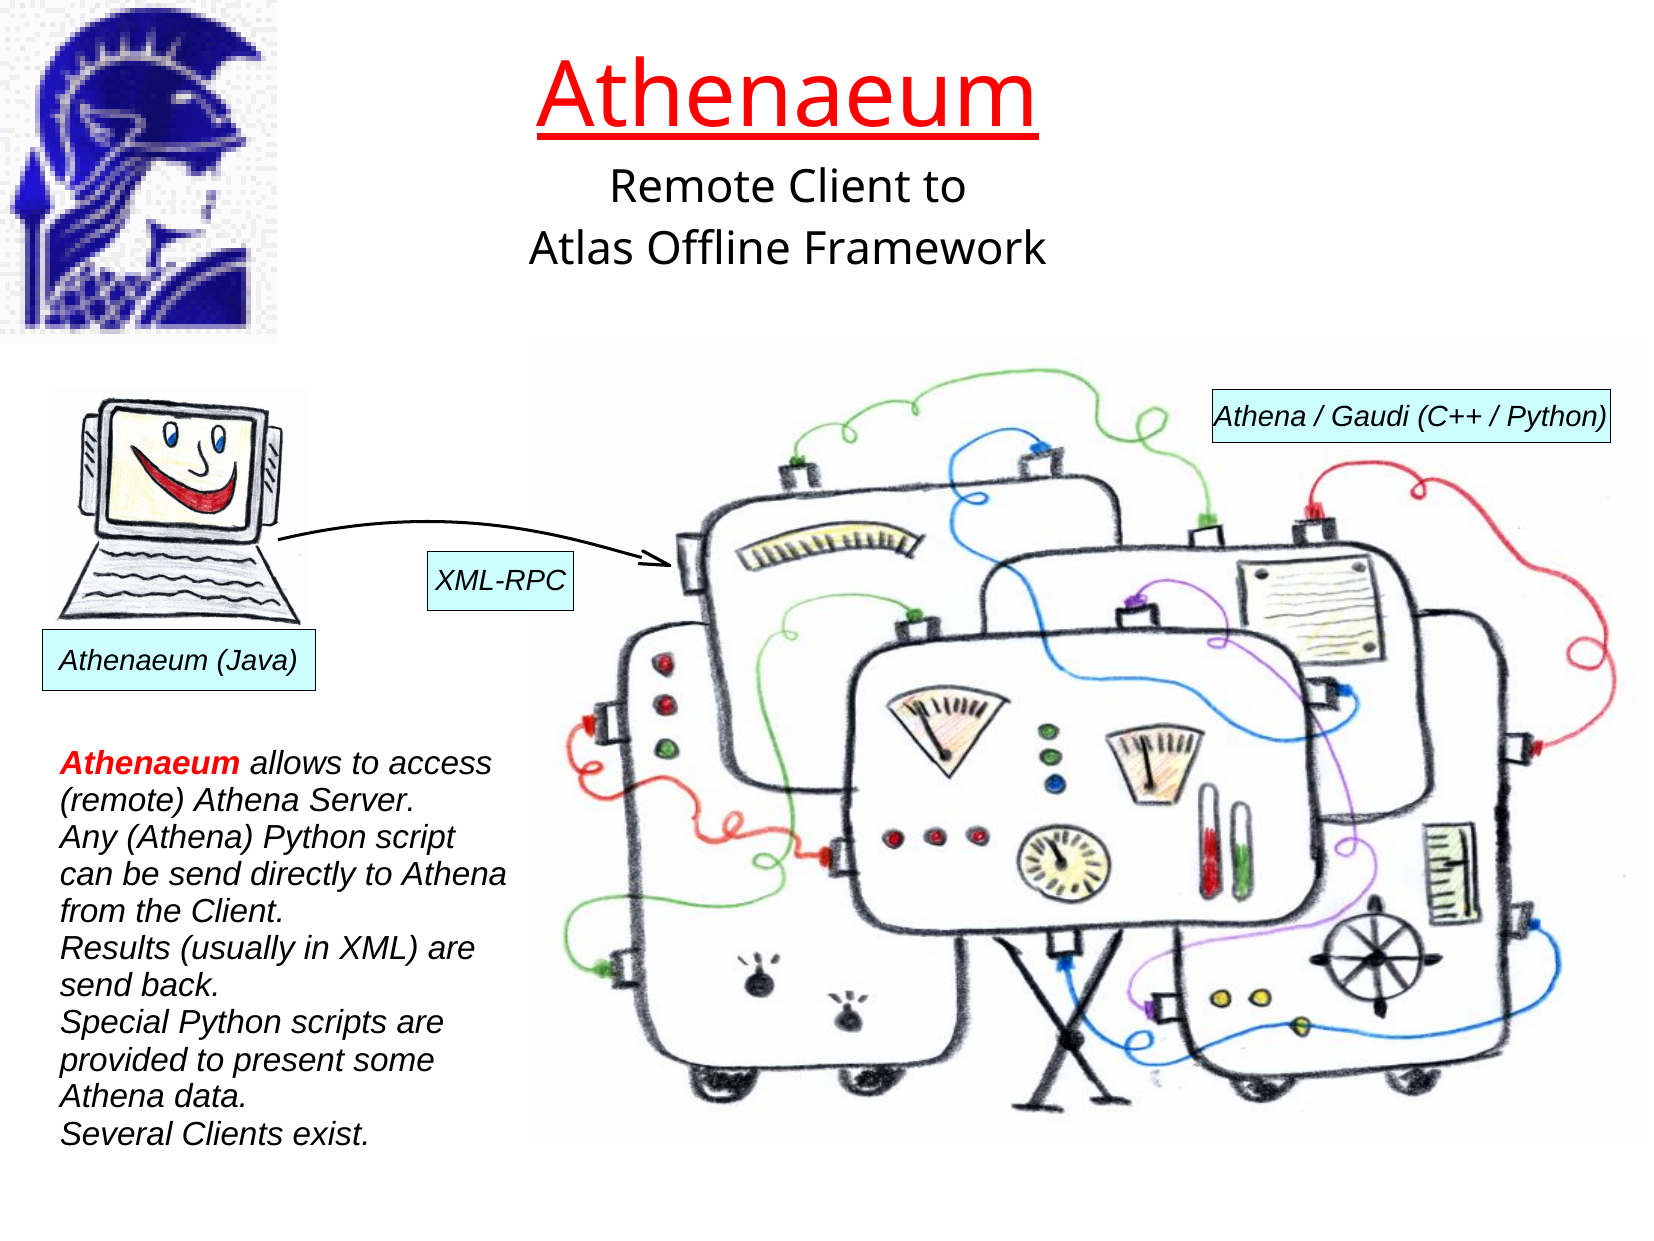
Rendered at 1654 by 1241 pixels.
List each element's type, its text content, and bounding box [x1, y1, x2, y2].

text_box Athenaeum (Java) [42, 629, 316, 691]
picture [0, 0, 277, 344]
title Athenaeum Remote Client to Atlas Offline Framework [82, 42, 1494, 264]
picture [527, 335, 1645, 1145]
text_box XML-RPC [427, 551, 574, 611]
text_box Athena / Gaudi (C++ / Python) [1212, 389, 1611, 443]
picture [55, 387, 306, 629]
text_box Athenaeum allows to access (remote) Athena Server. Any (Athena) Python script can be send directly to Athena from the Client. Results (usually in XML) are send back. Special Python scripts are provided to present some Athena data. Several Clients exist. [45, 737, 533, 1197]
